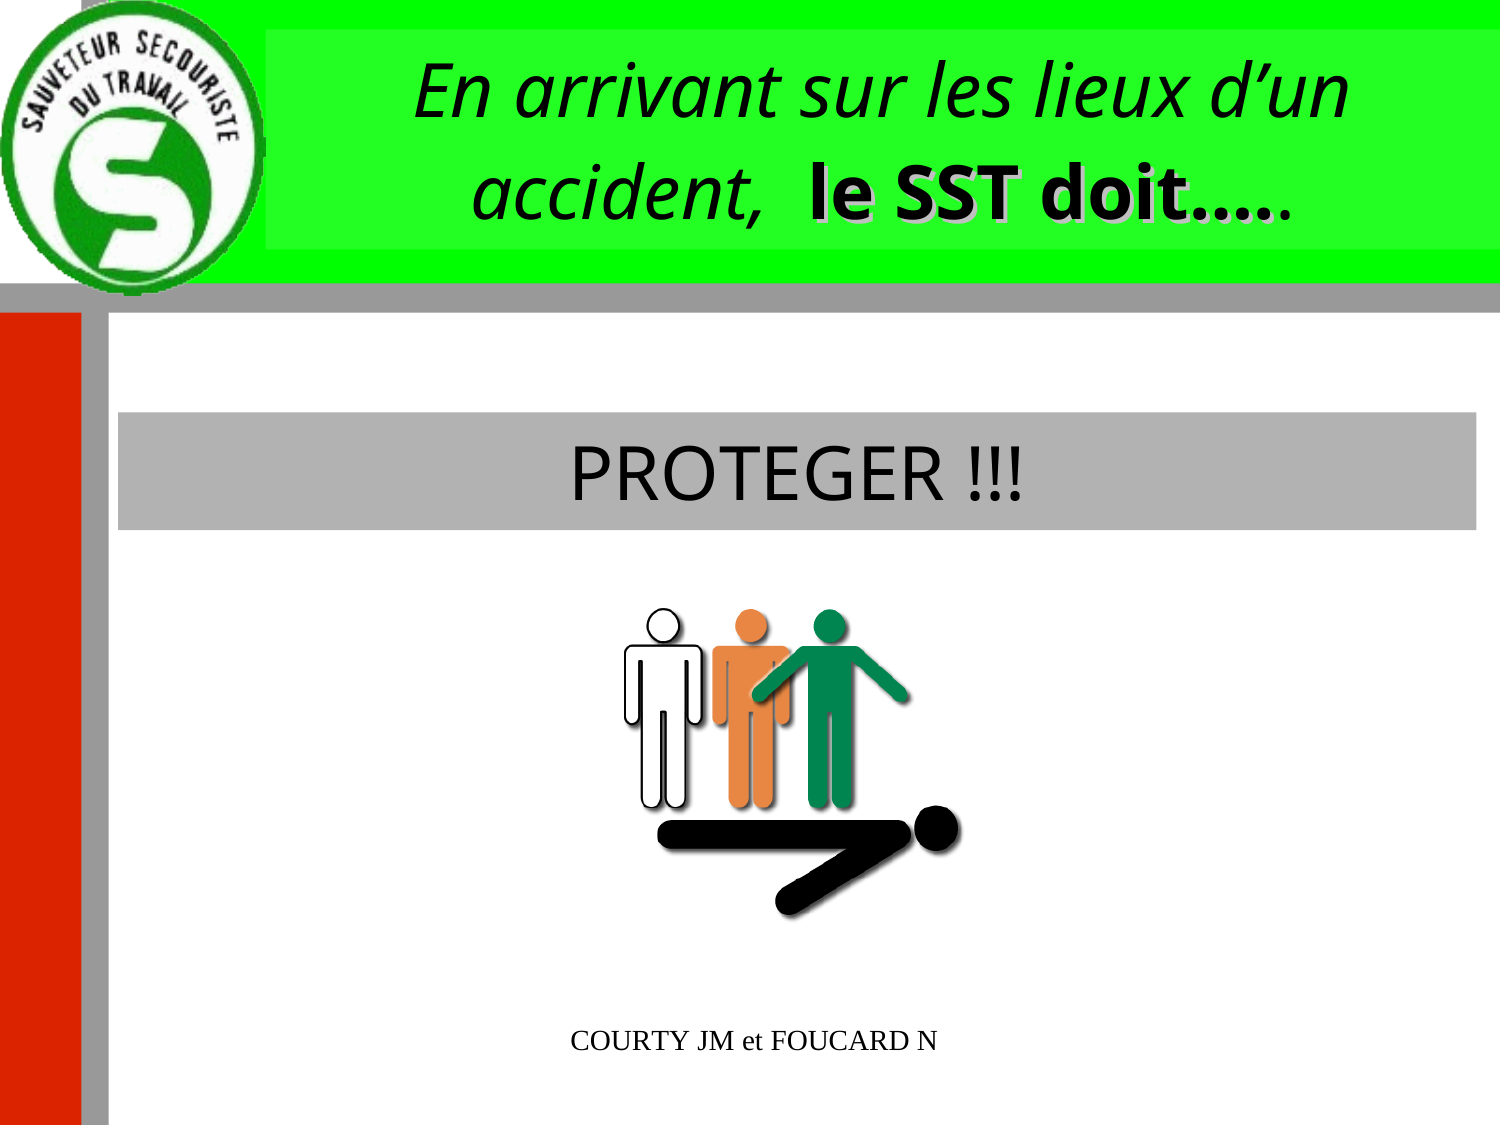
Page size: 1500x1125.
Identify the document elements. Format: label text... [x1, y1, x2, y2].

text_box PROTEGER !!! [118, 412, 1477, 531]
picture [0, 0, 266, 296]
picture [602, 560, 975, 949]
text_box En arrivant sur les lieux d’un accident, le SST doit….. [266, 29, 1500, 250]
